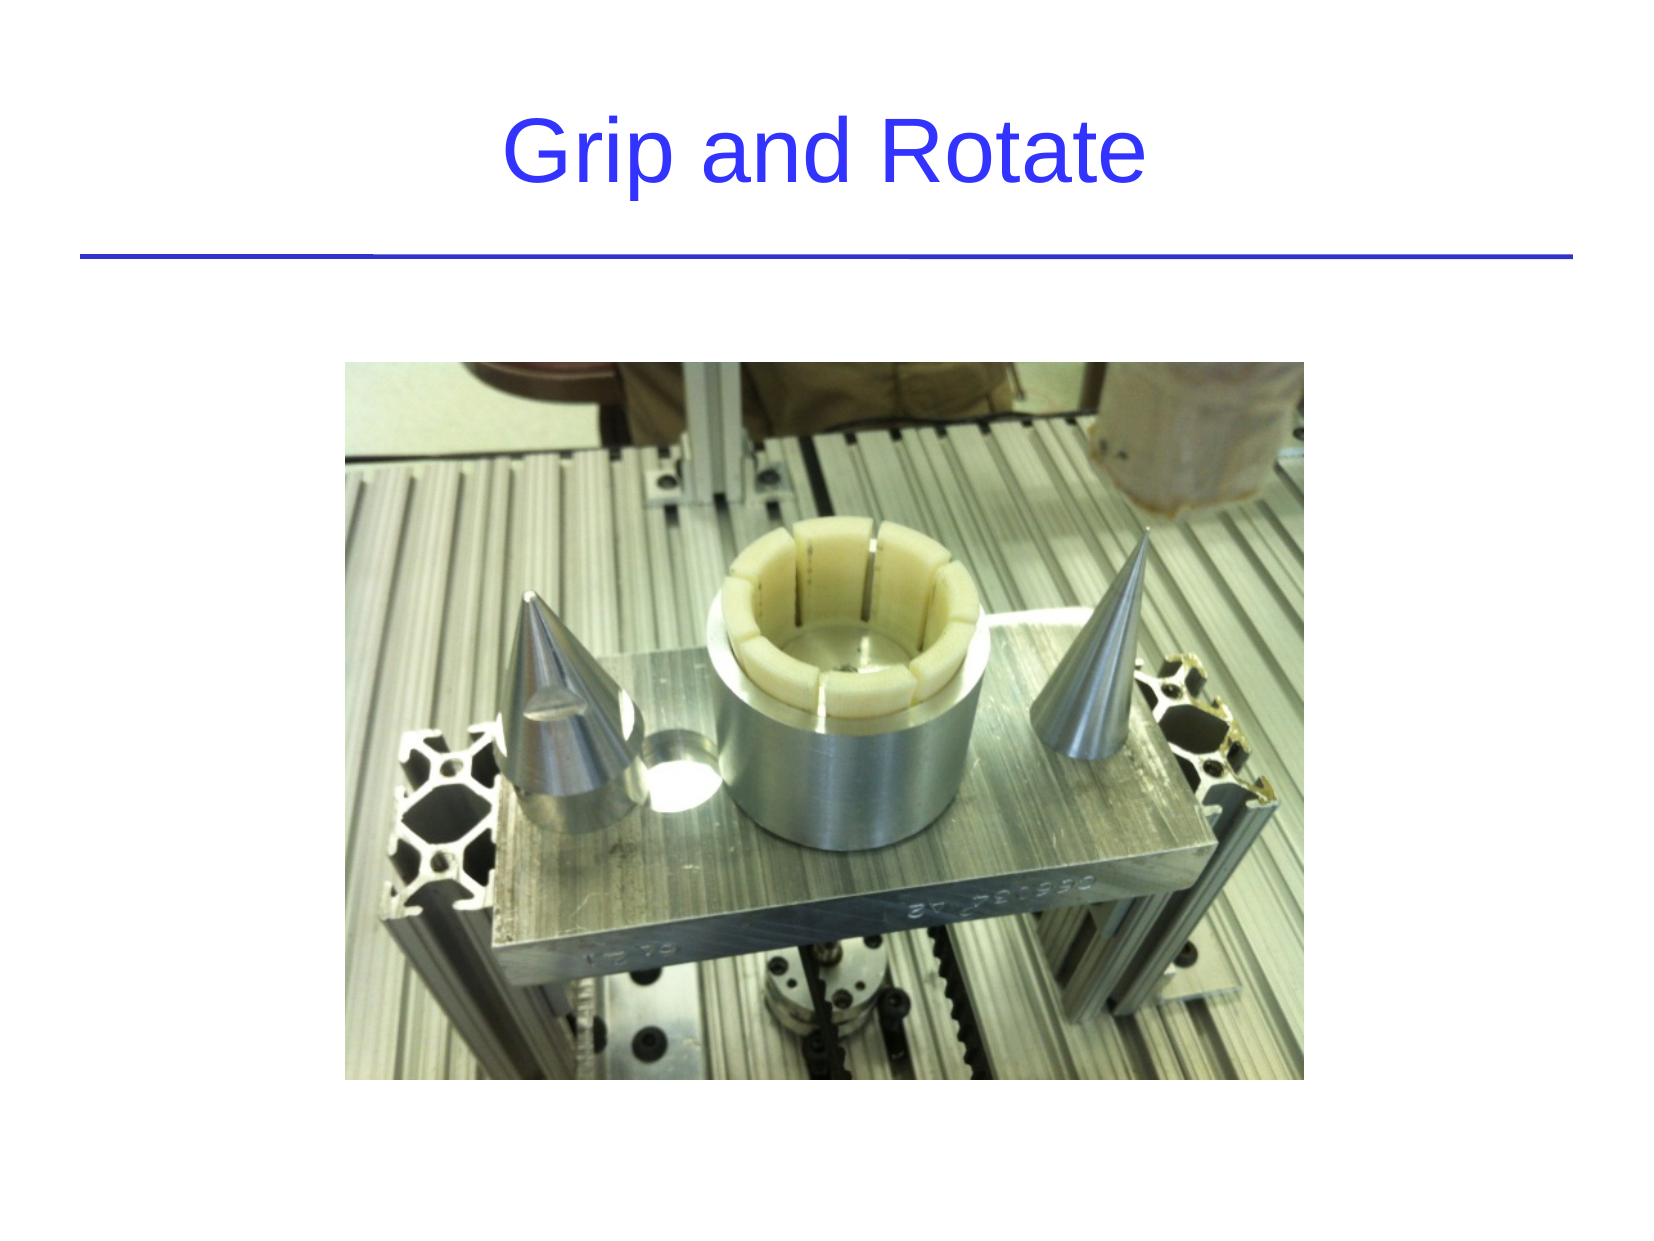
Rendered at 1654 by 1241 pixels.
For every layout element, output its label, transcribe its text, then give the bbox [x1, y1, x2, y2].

title Grip and Rotate [82, 49, 1569, 255]
picture [345, 362, 1304, 1081]
